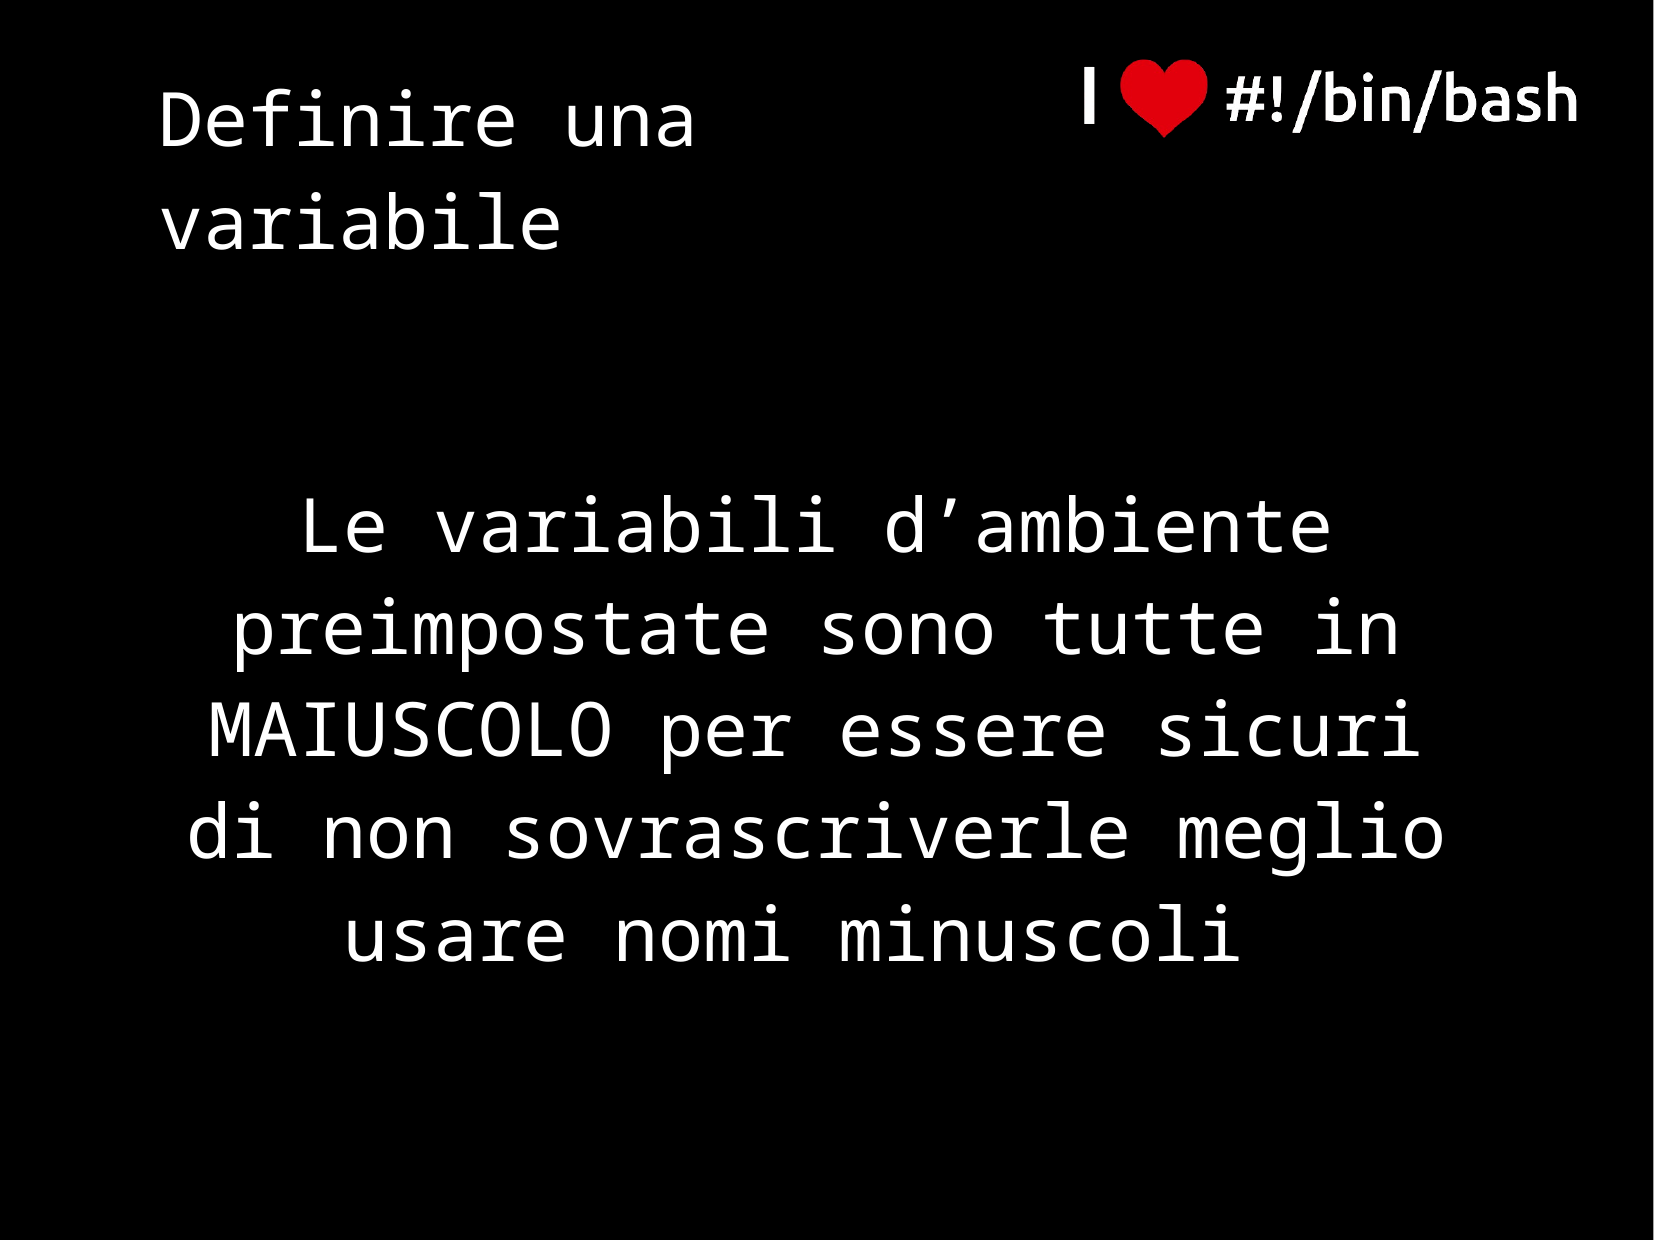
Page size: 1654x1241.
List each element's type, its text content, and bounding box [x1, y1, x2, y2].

picture [1064, 45, 1595, 154]
text_box Le variabili d’ambiente preimpostate sono tutte in MAIUSCOLO per essere sicuri di non sovrascriverle meglio usare nomi minuscoli [153, 464, 1480, 926]
text_box Definire una variabile [144, 59, 749, 263]
